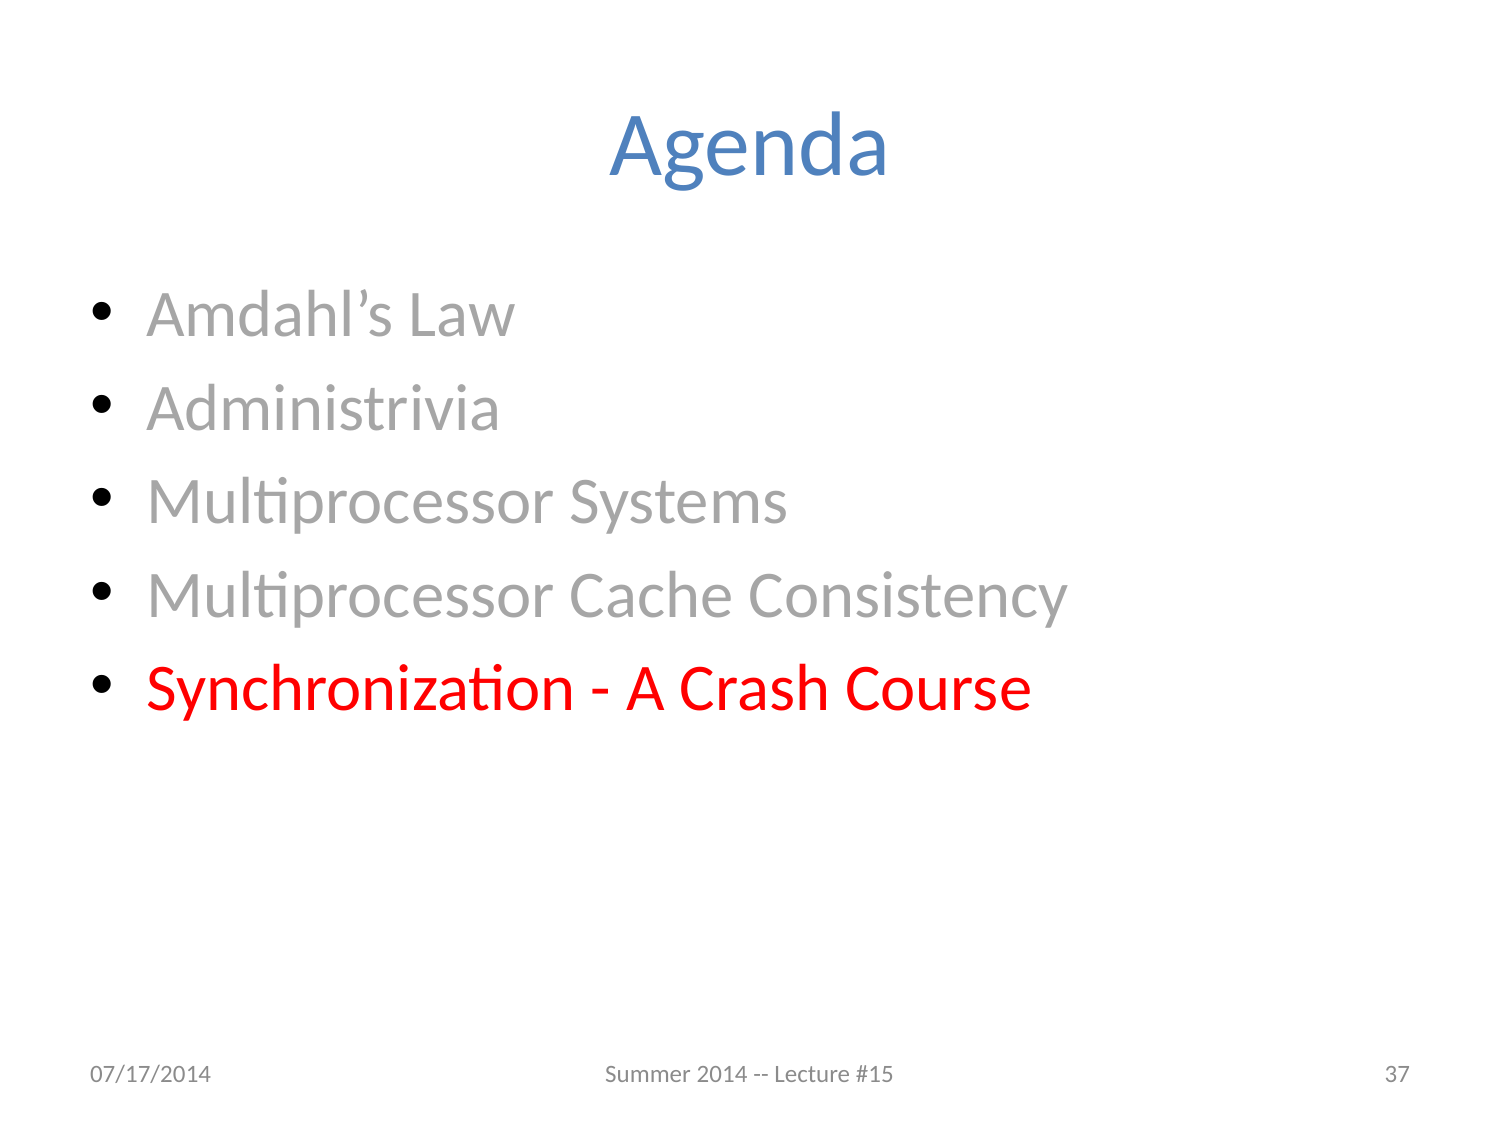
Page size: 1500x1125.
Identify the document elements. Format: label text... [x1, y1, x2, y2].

list Amdahl’s Law Administrivia Multiprocessor Systems Multiprocessor Cache Consistency Synchronization - A Crash Course [75, 262, 1425, 1073]
slide_number 07/17/2014 [75, 1042, 425, 1103]
title Agenda [75, 45, 1425, 233]
footer Summer 2014 -- Lecture #15 [512, 1042, 988, 1103]
slide_number <number> [1074, 1042, 1425, 1103]
